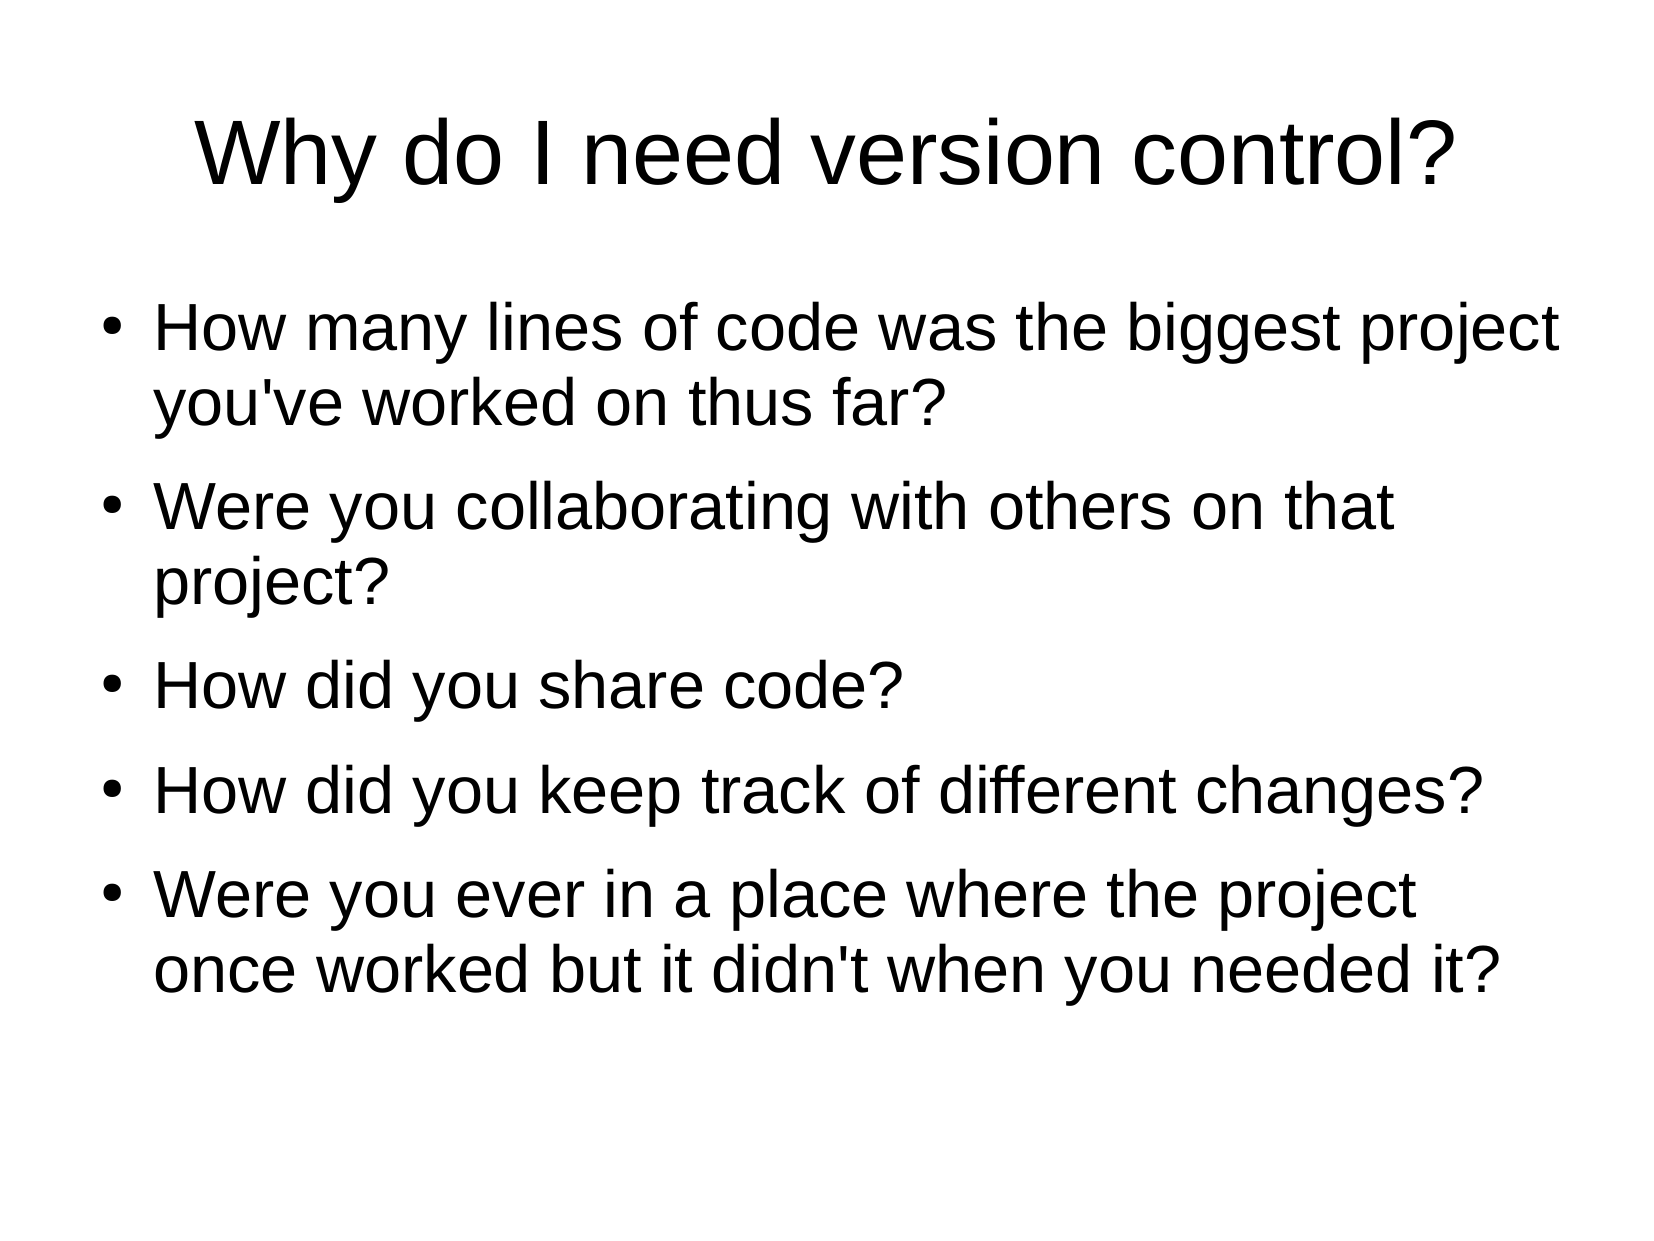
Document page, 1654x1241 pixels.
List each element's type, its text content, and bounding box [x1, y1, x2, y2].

title Why do I need version control? [82, 49, 1571, 257]
list How many lines of code was the biggest project you've worked on thus far? Were you collaborating with others on that project? How did you share code? How did you keep track of different changes? Were you ever in a place where the project once worked but it didn't when you needed it? [82, 290, 1571, 1010]
